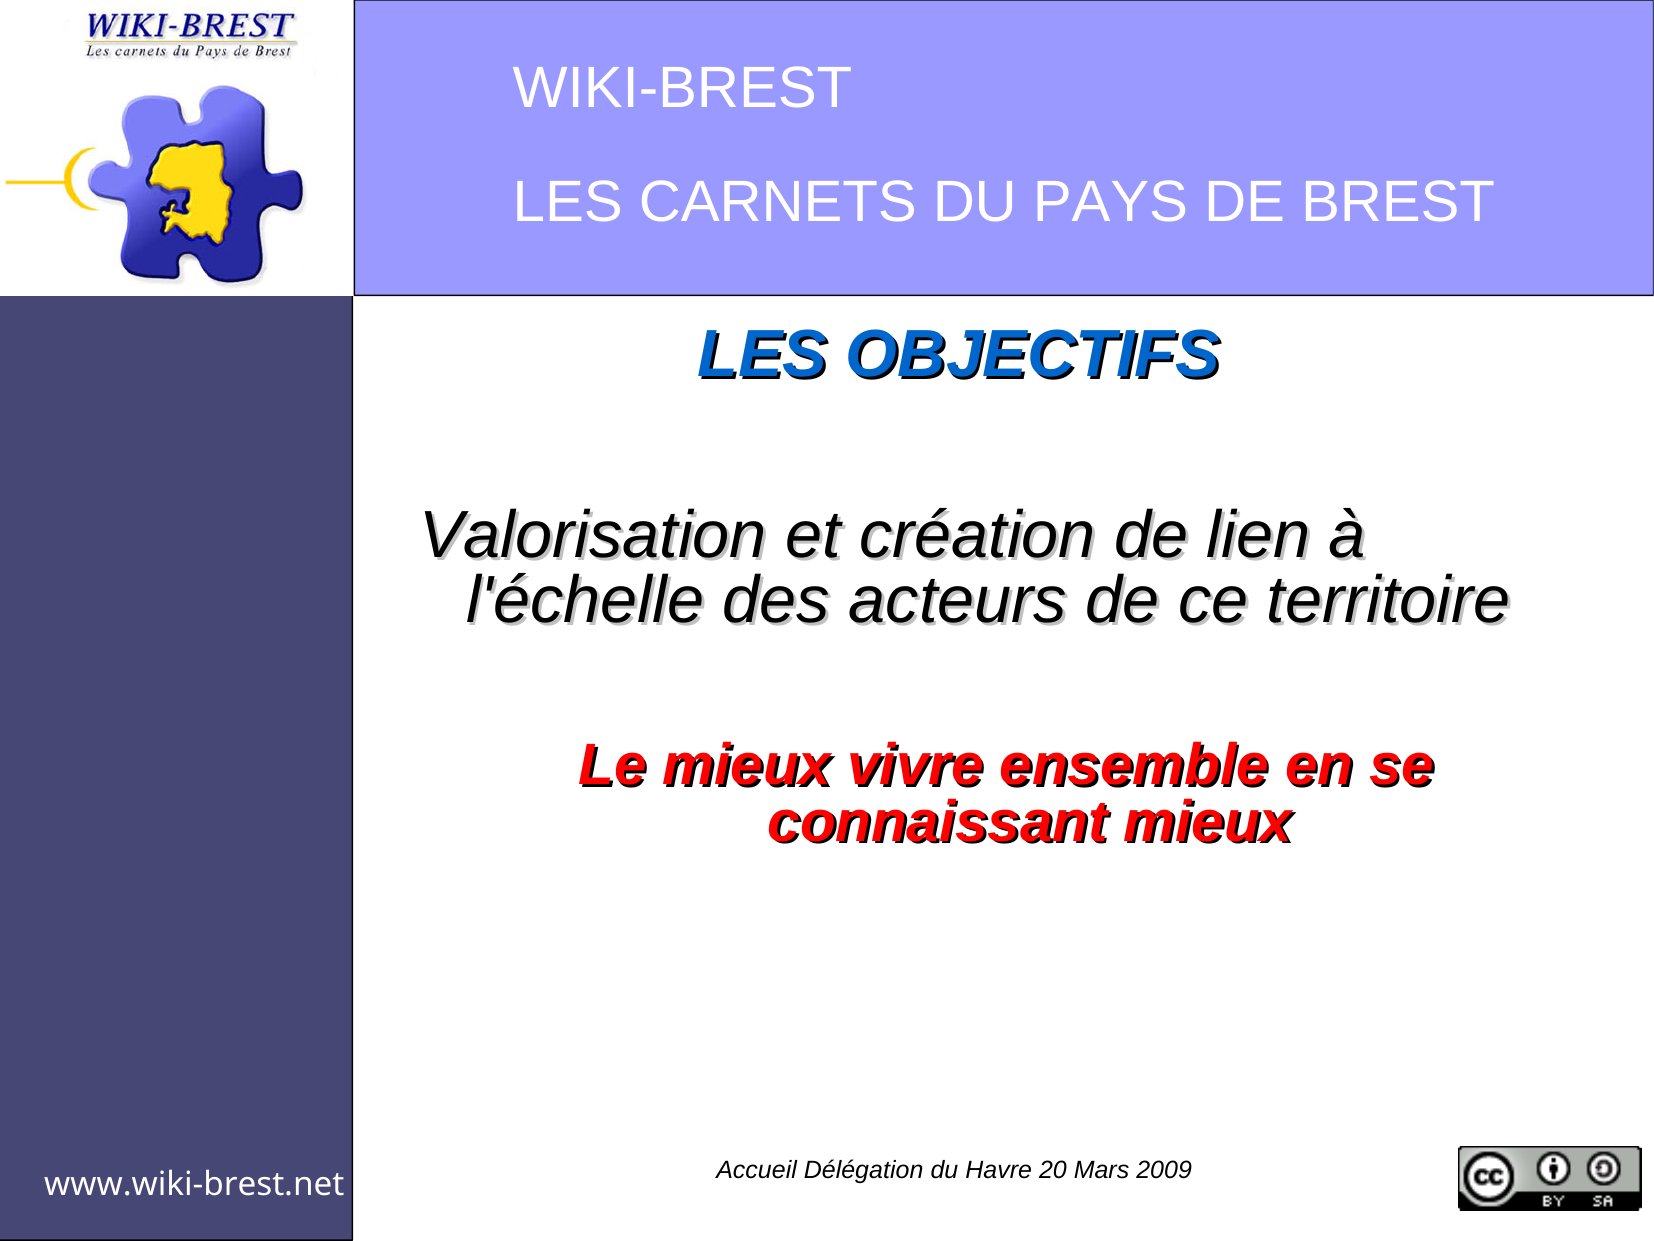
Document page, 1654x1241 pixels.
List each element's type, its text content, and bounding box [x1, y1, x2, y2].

list LES OBJECTIFS Valorisation et création de lien à l'échelle des acteurs de ce territoire Le mieux vivre ensemble en se connaissant mieux [324, 324, 1595, 1010]
picture [0, 0, 353, 296]
picture [1458, 1146, 1642, 1211]
